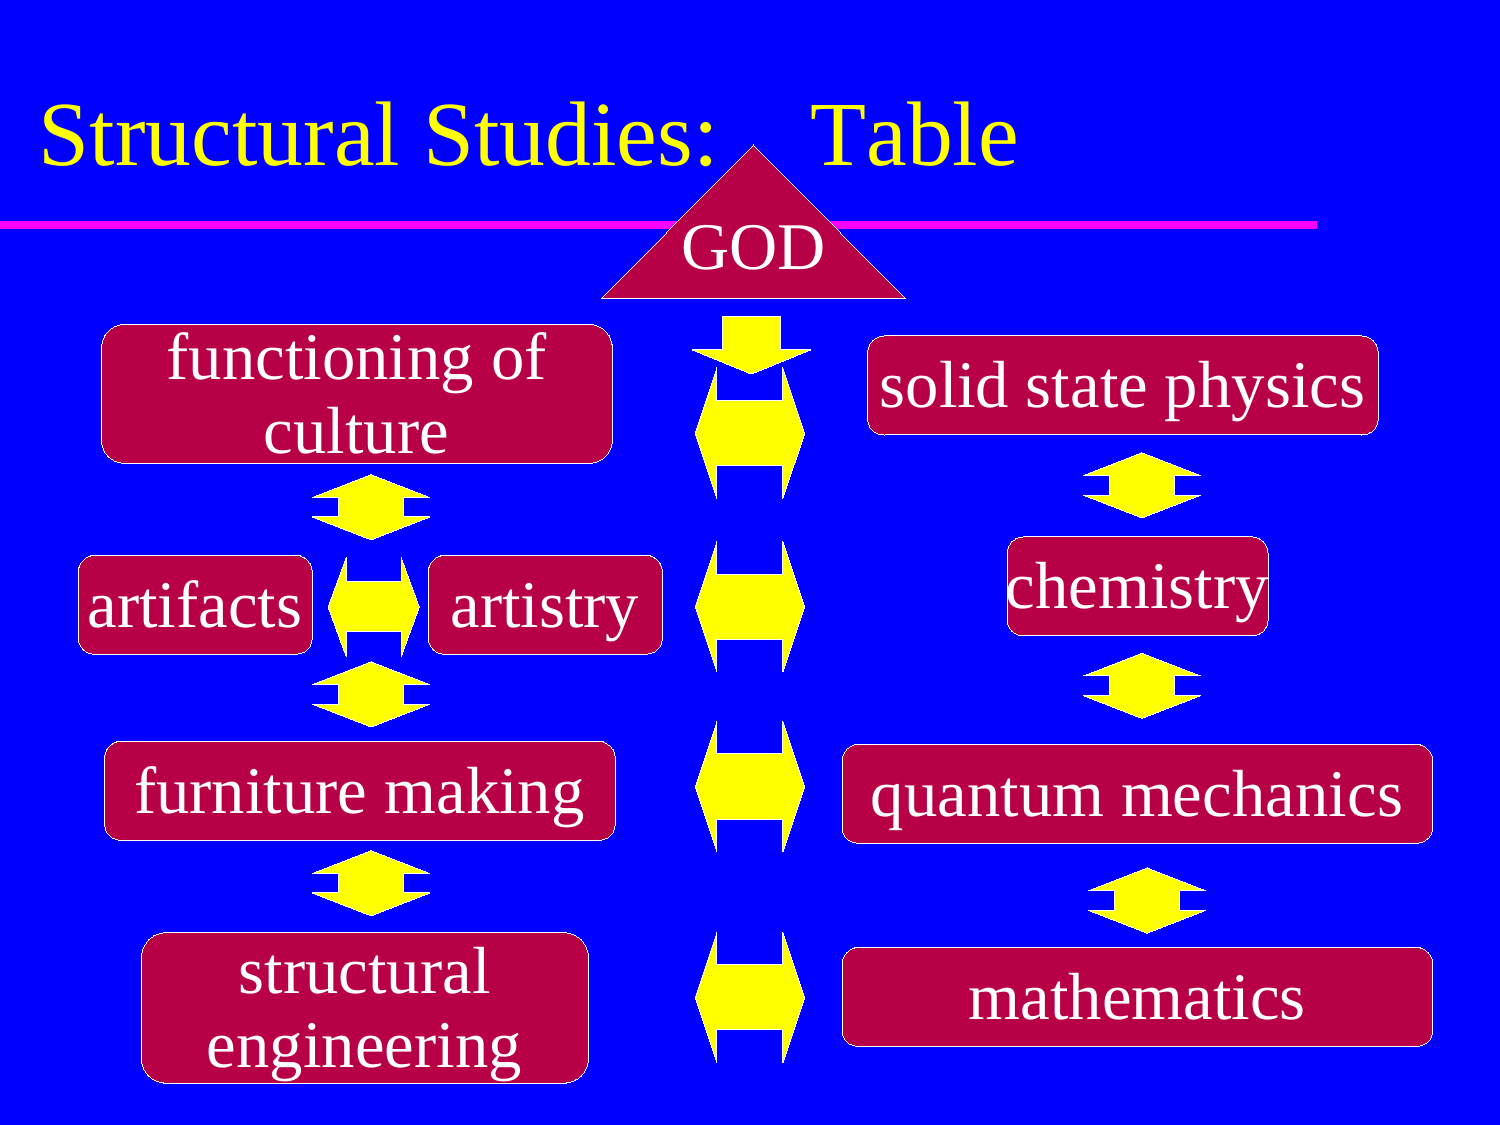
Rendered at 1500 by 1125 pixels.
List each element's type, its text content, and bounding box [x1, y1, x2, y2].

text_box [312, 661, 430, 727]
text_box solid state physics [867, 335, 1379, 436]
text_box GOD [601, 144, 906, 299]
text_box [695, 932, 805, 1063]
text_box [692, 316, 811, 374]
title Structural Studies: Table [38, 43, 1314, 225]
text_box [1088, 867, 1206, 934]
text_box [1083, 452, 1201, 518]
text_box [1083, 653, 1201, 719]
text_box furniture making [104, 741, 616, 841]
text_box [695, 721, 805, 852]
text_box [328, 557, 420, 657]
text_box functioning of culture [101, 324, 613, 464]
text_box [312, 850, 430, 916]
text_box structural engineering [141, 932, 589, 1084]
text_box quantum mechanics [842, 744, 1433, 844]
text_box mathematics [842, 947, 1433, 1047]
text_box artifacts [78, 555, 313, 655]
text_box artistry [428, 555, 663, 655]
text_box [695, 541, 805, 672]
text_box chemistry [1007, 536, 1269, 636]
text_box [312, 474, 430, 540]
text_box [695, 367, 805, 499]
